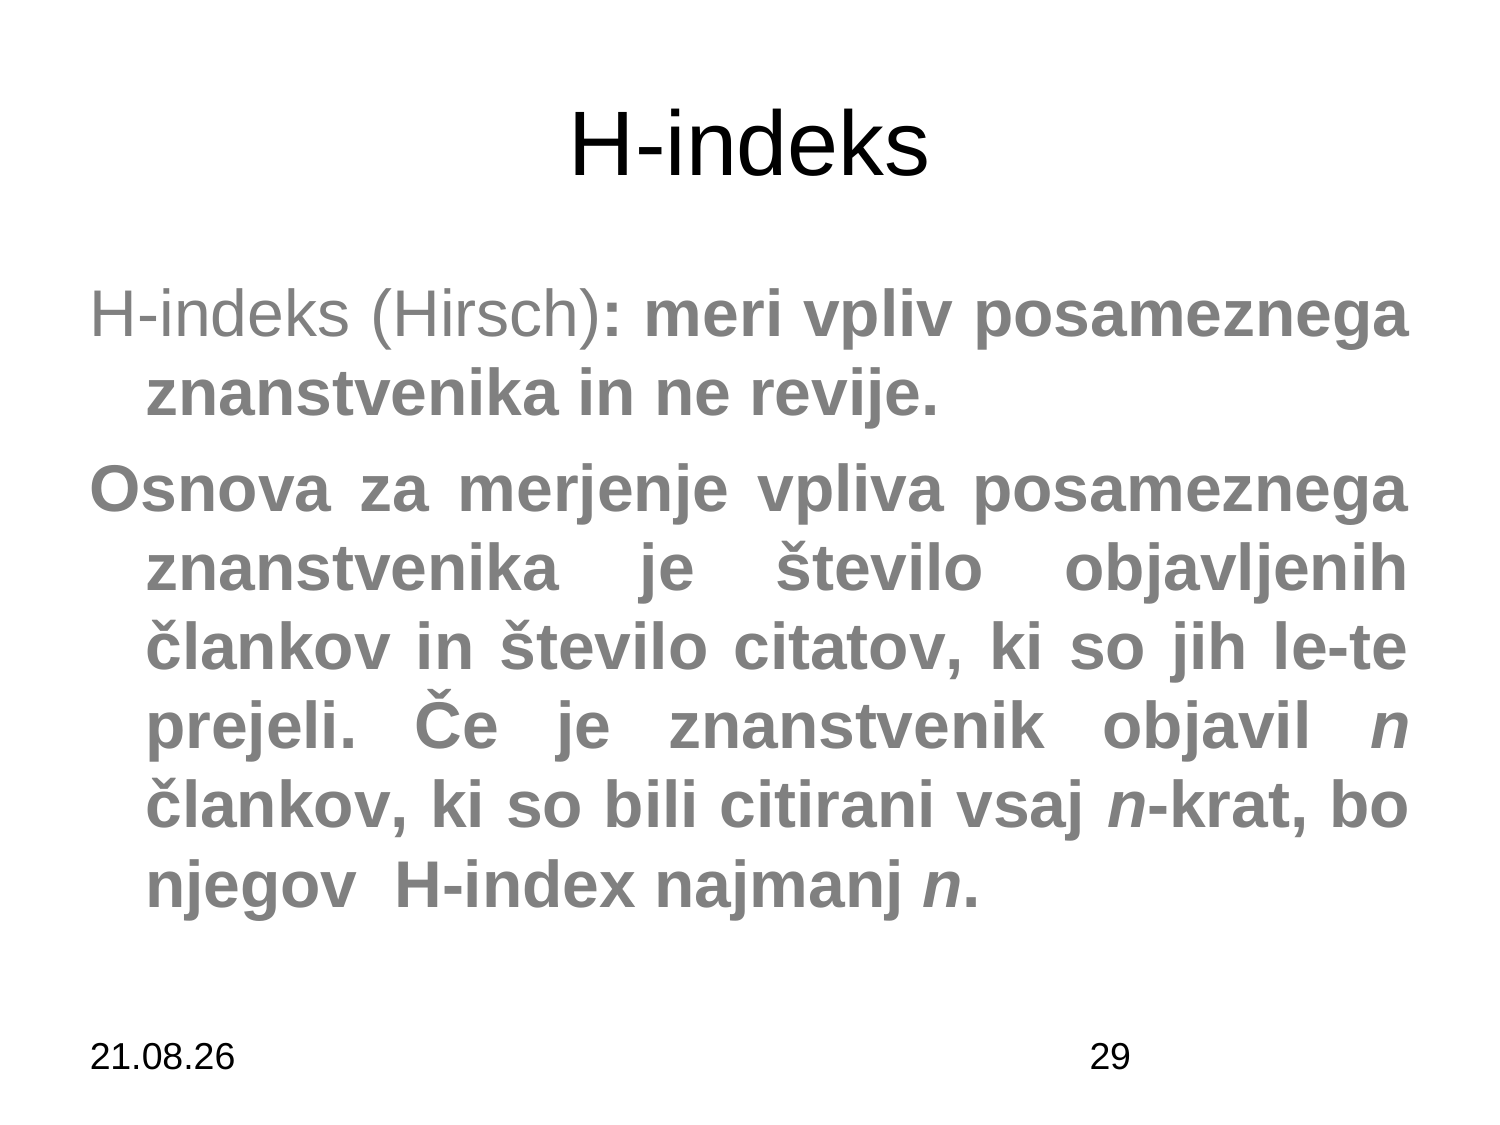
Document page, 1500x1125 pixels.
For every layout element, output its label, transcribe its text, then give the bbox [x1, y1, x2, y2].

title H-indeks [75, 45, 1426, 233]
list H-indeks (Hirsch): meri vpliv posameznega znanstvenika in ne revije. Osnova za merjenje vpliva posameznega znanstvenika je število objavljenih člankov in število citatov, ki so jih le-te prejeli. Če je znanstvenik objavil n člankov, ki so bili citirani vsaj n-krat, bo njegov H-index najmanj n. [75, 262, 1426, 1015]
